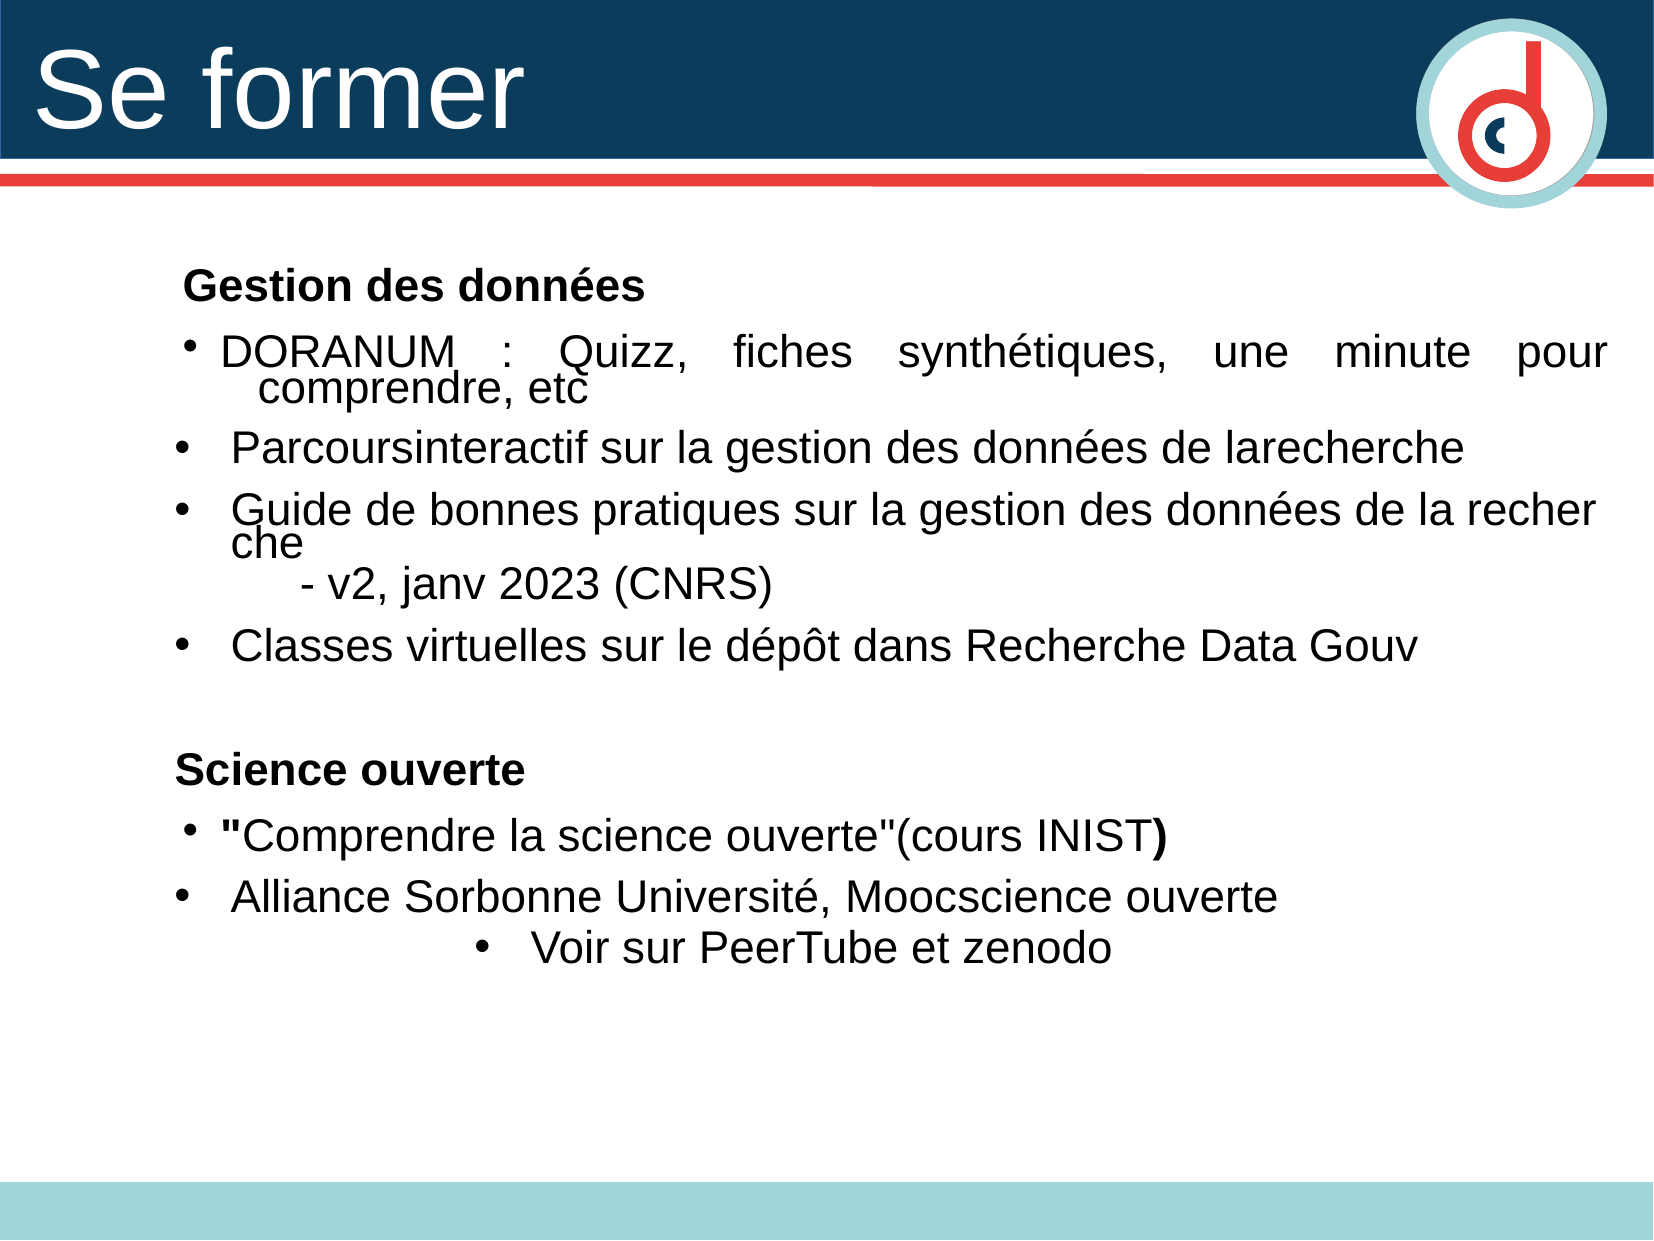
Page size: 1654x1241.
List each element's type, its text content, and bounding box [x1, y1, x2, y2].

list Gestion des données DORANUM : Quizz, fiches synthétiques, une minute pour comprendre, etc Parcoursinteractif sur la gestion des données de larecherche Guide de bonnes pratiques sur la gestion des données de la recherche - v2, janv 2023 (CNRS) Classes virtuelles sur le dépôt dans Recherche Data Gouv Science ouverte "Comprendre la science ouverte"(cours INIST) Alliance Sorbonne Université, Moocscience ouverte Voir sur PeerTube et zenodo [17, 265, 1625, 1034]
title Se former [17, 11, 1412, 159]
